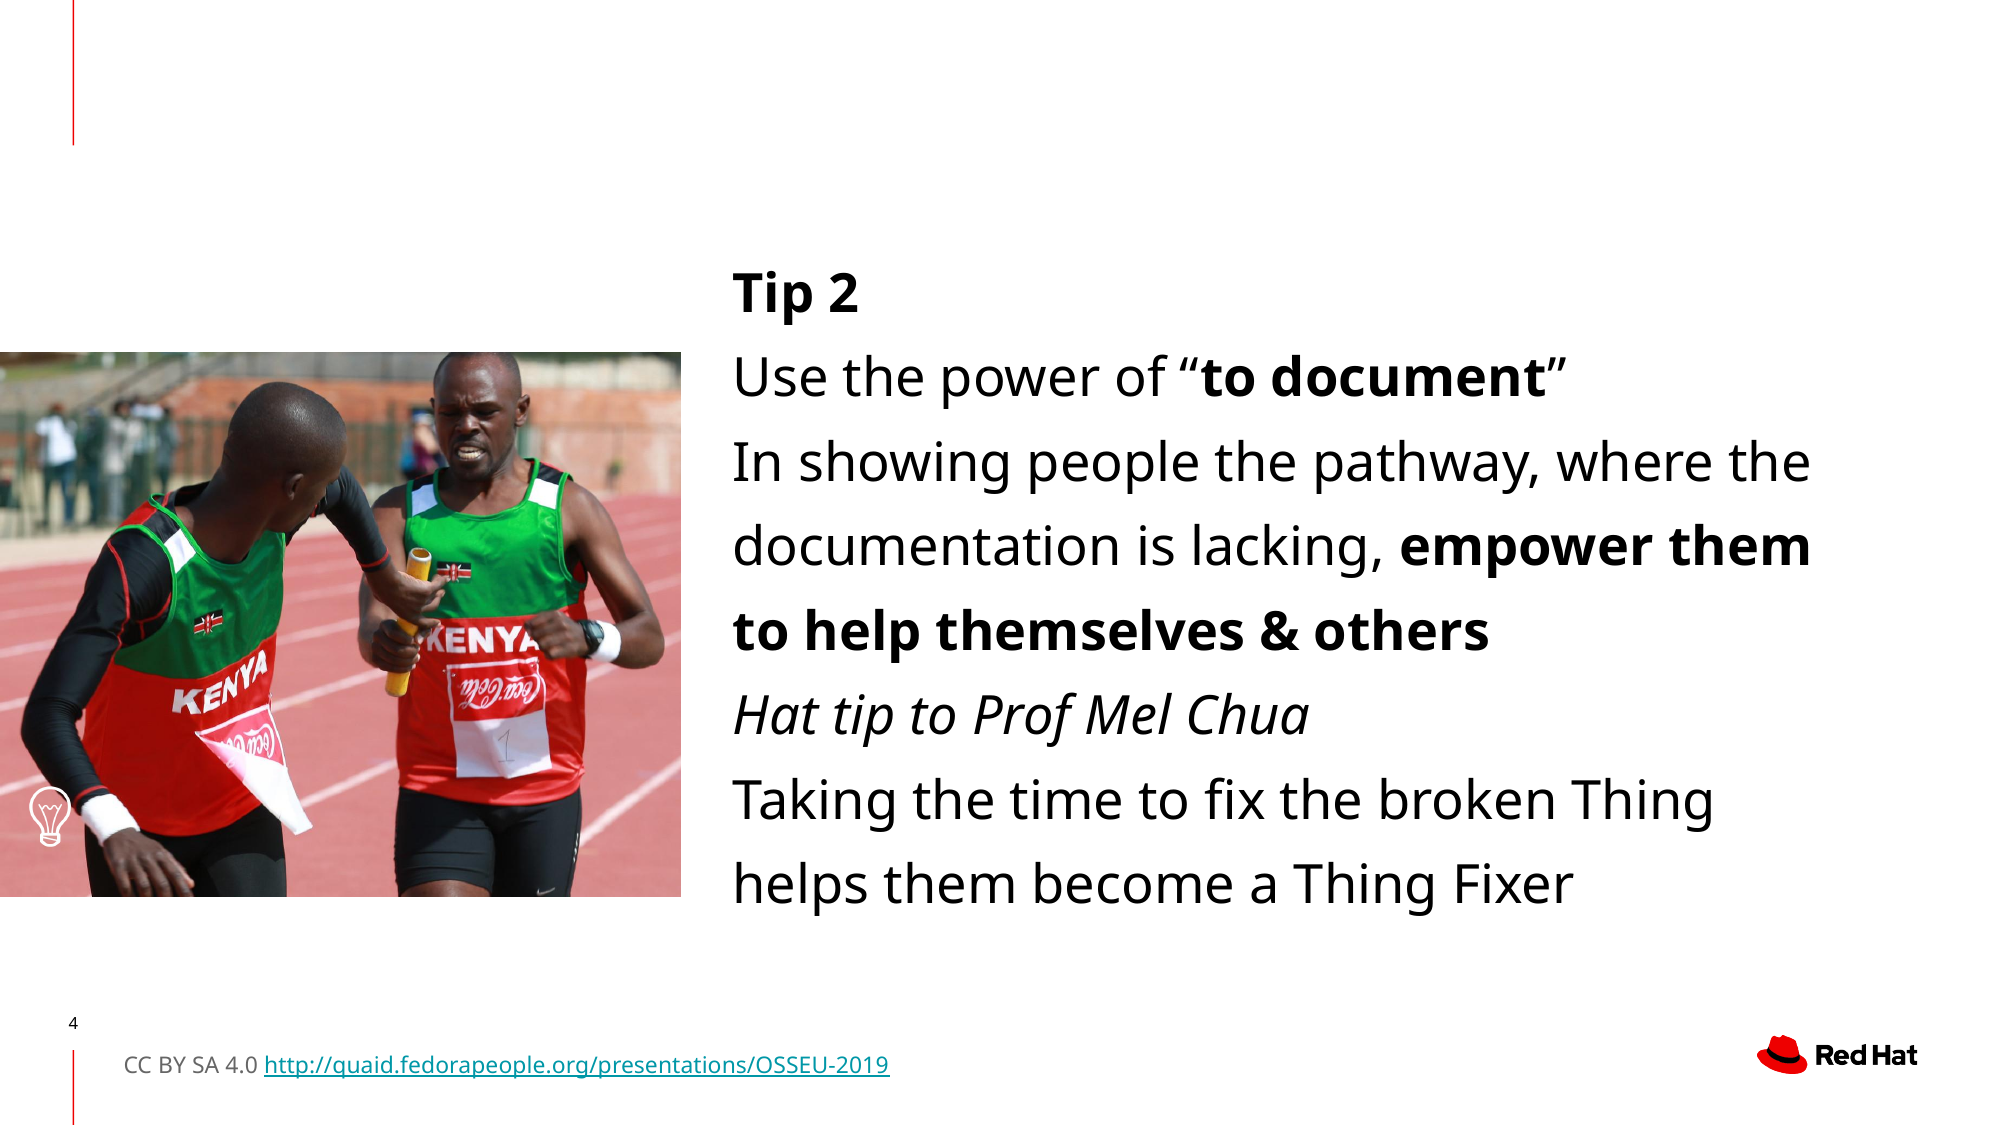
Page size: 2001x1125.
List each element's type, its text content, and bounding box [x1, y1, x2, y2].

slide_number <number> [13, 1012, 134, 1036]
title Tip 2 Use the power of “to document” In showing people the pathway, where the documentation is lacking, empower them to help themselves & others Hat tip to Prof Mel Chua Taking the time to fix the broken Thing helps them become a Thing Fixer [732, 238, 1836, 764]
picture [0, 352, 681, 897]
picture [1757, 1035, 1918, 1074]
